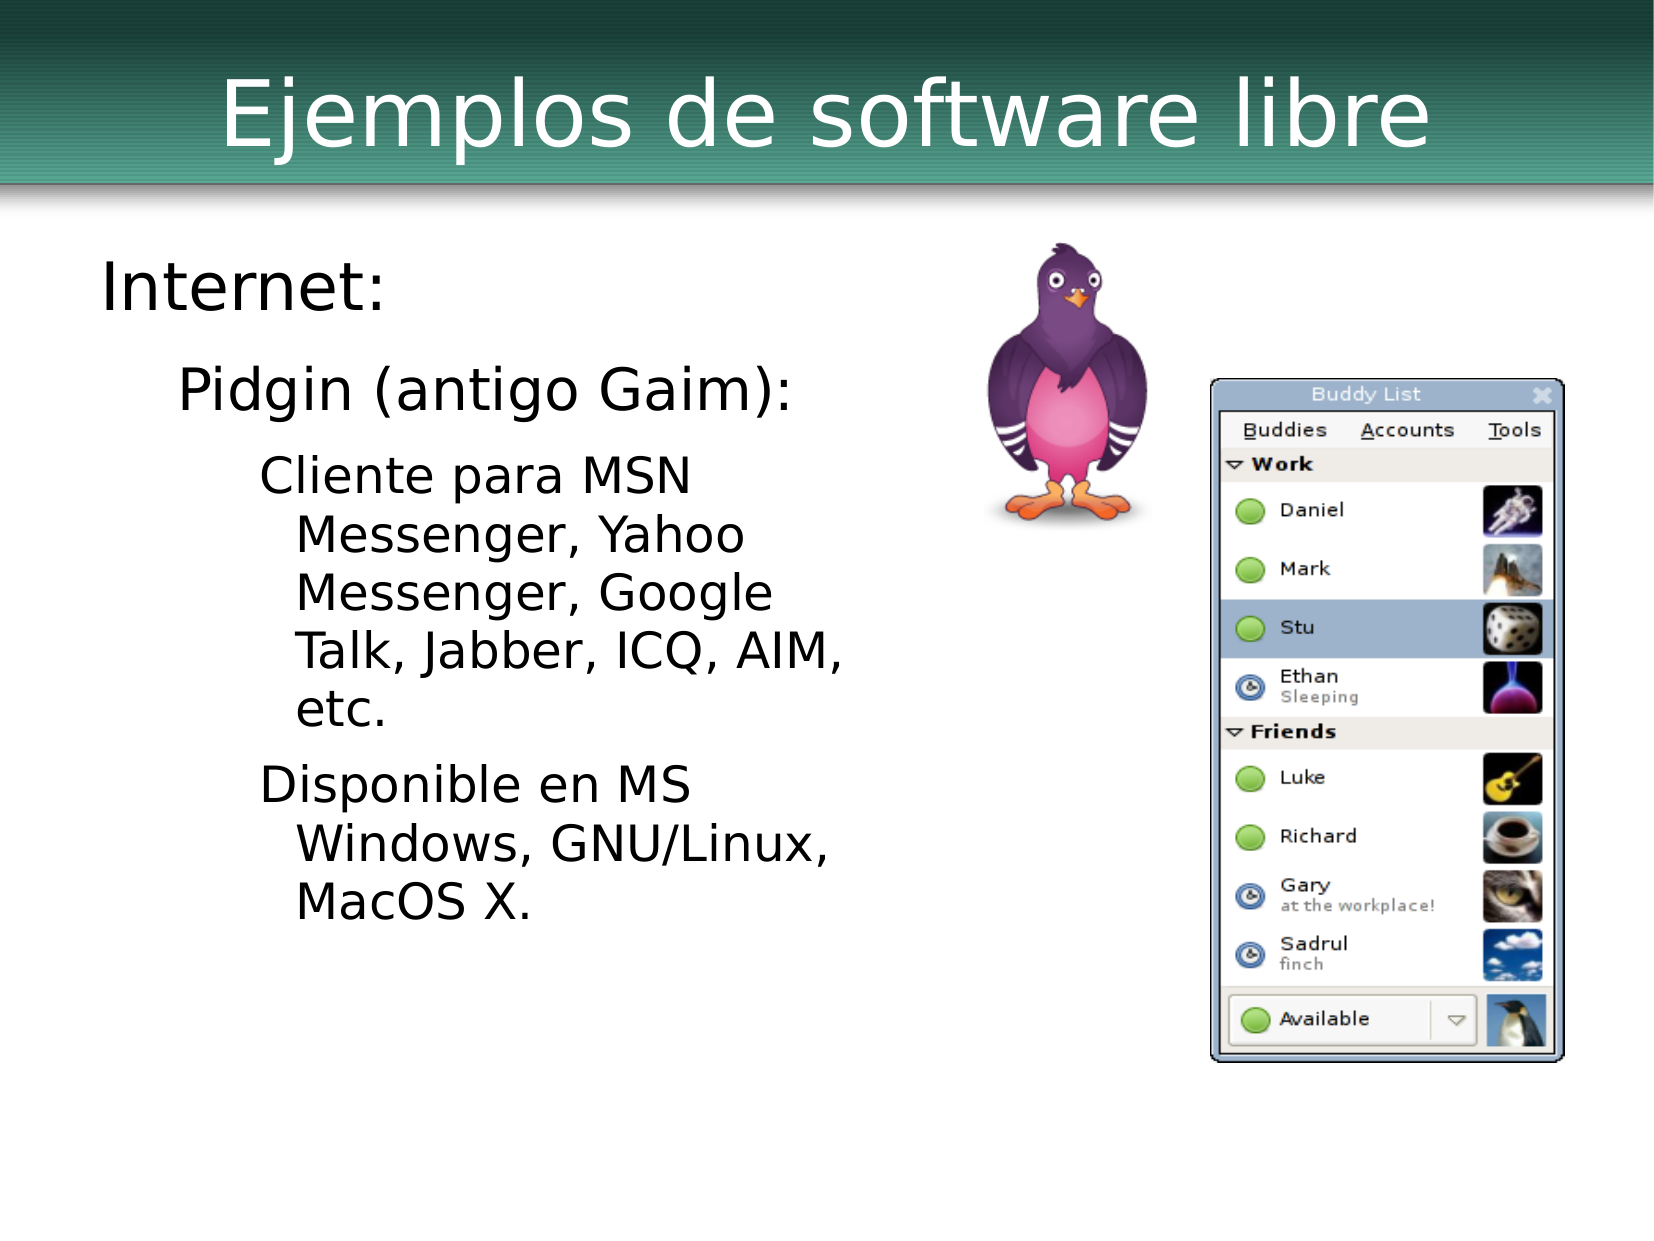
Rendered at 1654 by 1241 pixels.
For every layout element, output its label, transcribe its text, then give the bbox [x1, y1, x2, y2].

title Ejemplos de software libre [82, 11, 1571, 219]
picture [1210, 378, 1565, 1063]
picture [0, 0, 1654, 225]
picture [984, 242, 1152, 532]
list Internet: Pidgin (antigo Gaim): Cliente para MSN Messenger, Yahoo Messenger, Google Talk, Jabber, ICQ, AIM, etc. Disponible en MS Windows, GNU/Linux, MacOS X. [82, 248, 886, 1053]
